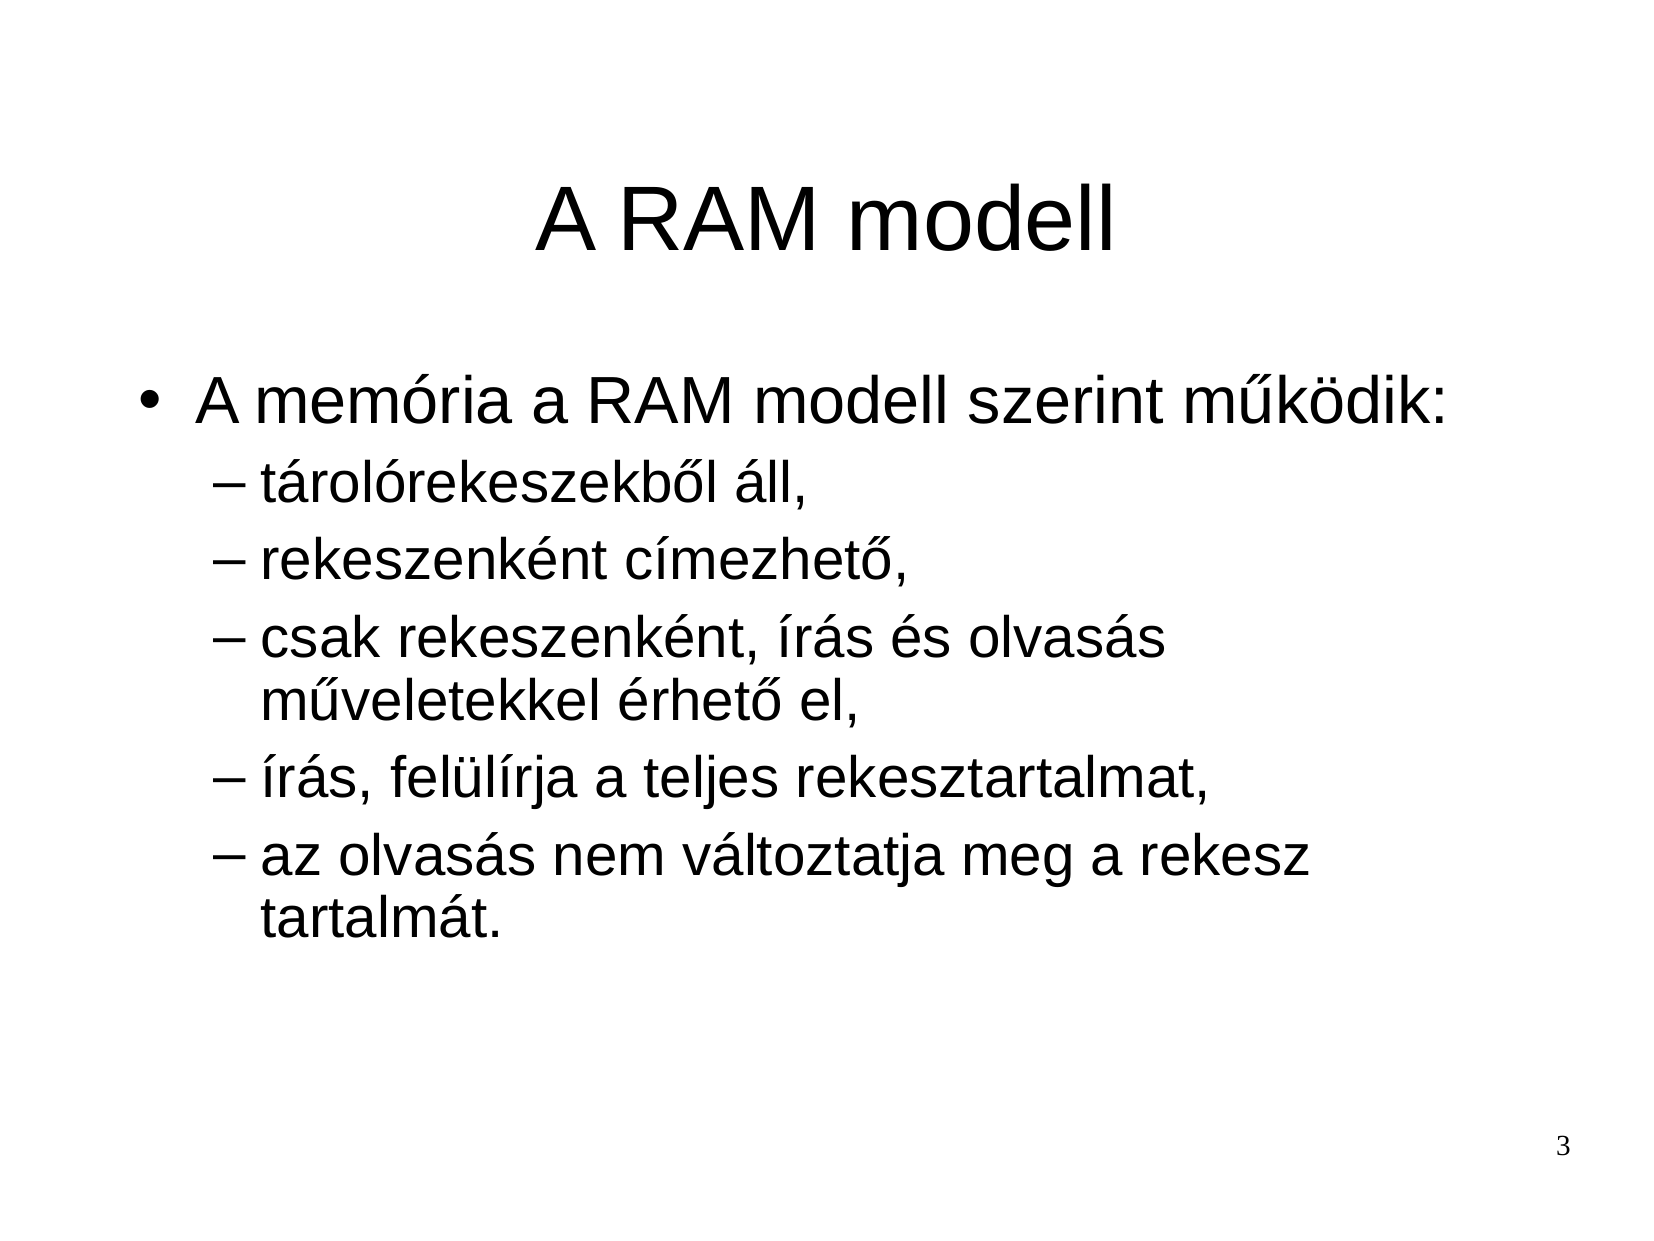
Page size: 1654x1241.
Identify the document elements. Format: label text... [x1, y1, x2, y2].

title A RAM modell [124, 110, 1530, 317]
list A memória a RAM modell szerint működik: tárolórekeszekből áll, rekeszenként címezhető, csak rekeszenként, írás és olvasás műveletekkel érhető el, írás, felülírja a teljes rekesztartalmat, az olvasás nem változtatja meg a rekesz tartalmát. [124, 358, 1530, 1103]
